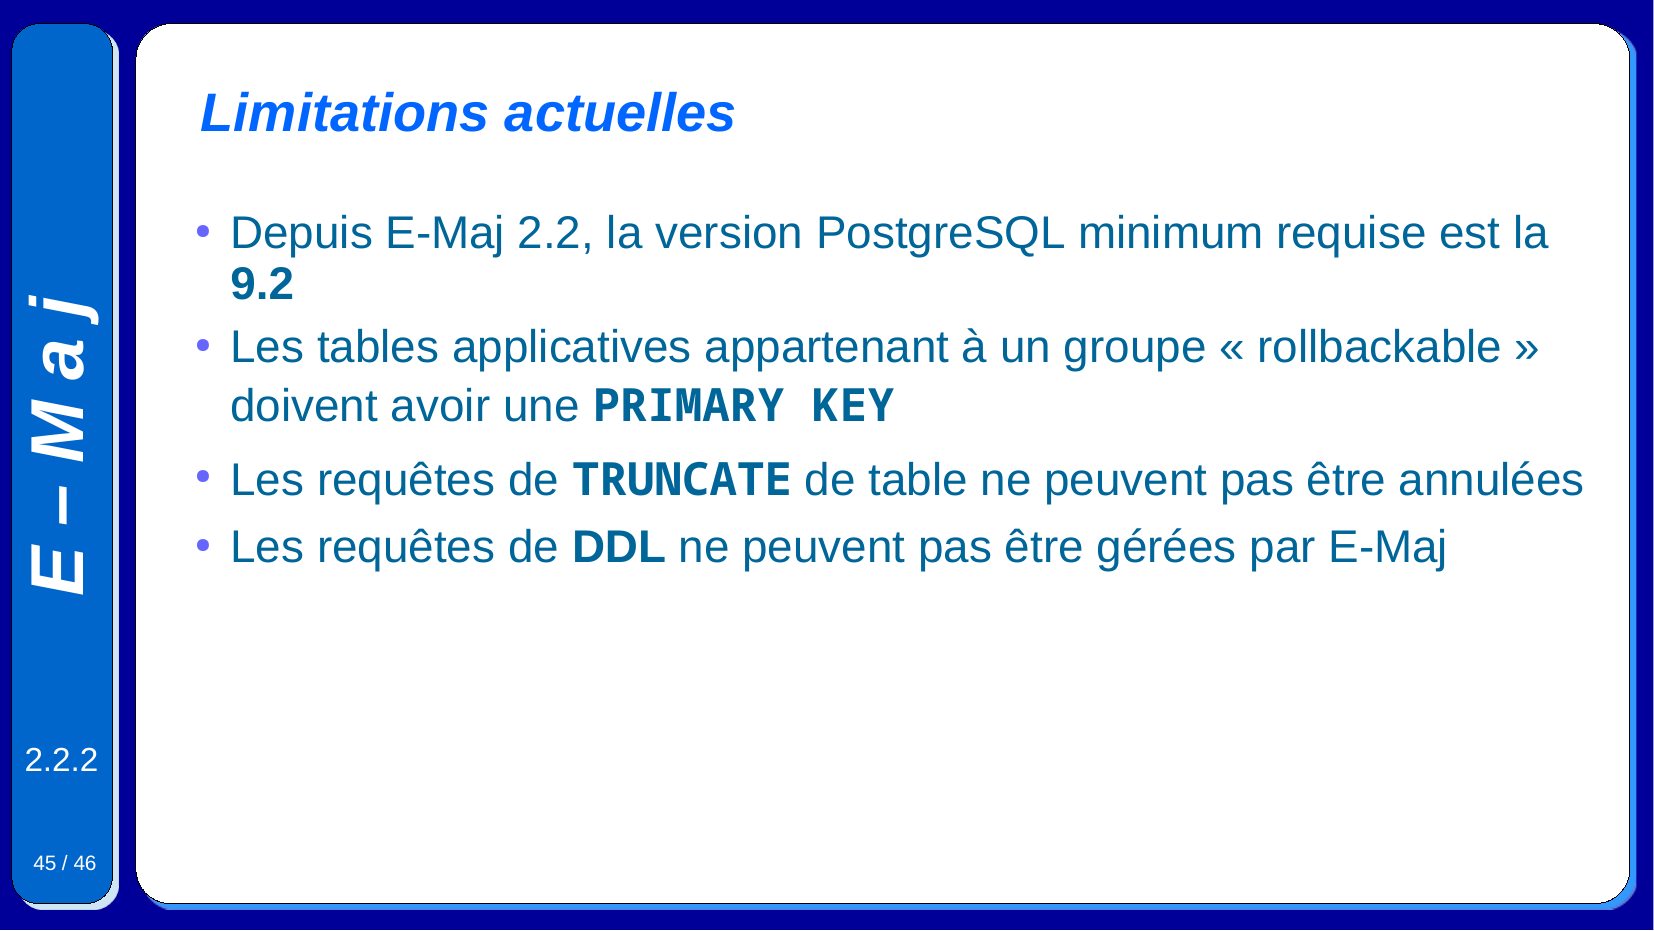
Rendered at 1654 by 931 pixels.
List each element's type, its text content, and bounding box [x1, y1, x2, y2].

list Depuis E-Maj 2.2, la version PostgreSQL minimum requise est la 9.2 Les tables applicatives appartenant à un groupe « rollbackable » doivent avoir une PRIMARY KEY Les requêtes de TRUNCATE de table ne peuvent pas être annulées Les requêtes de DDL ne peuvent pas être gérées par E-Maj [177, 206, 1587, 827]
title Limitations actuelles [200, 34, 1575, 191]
